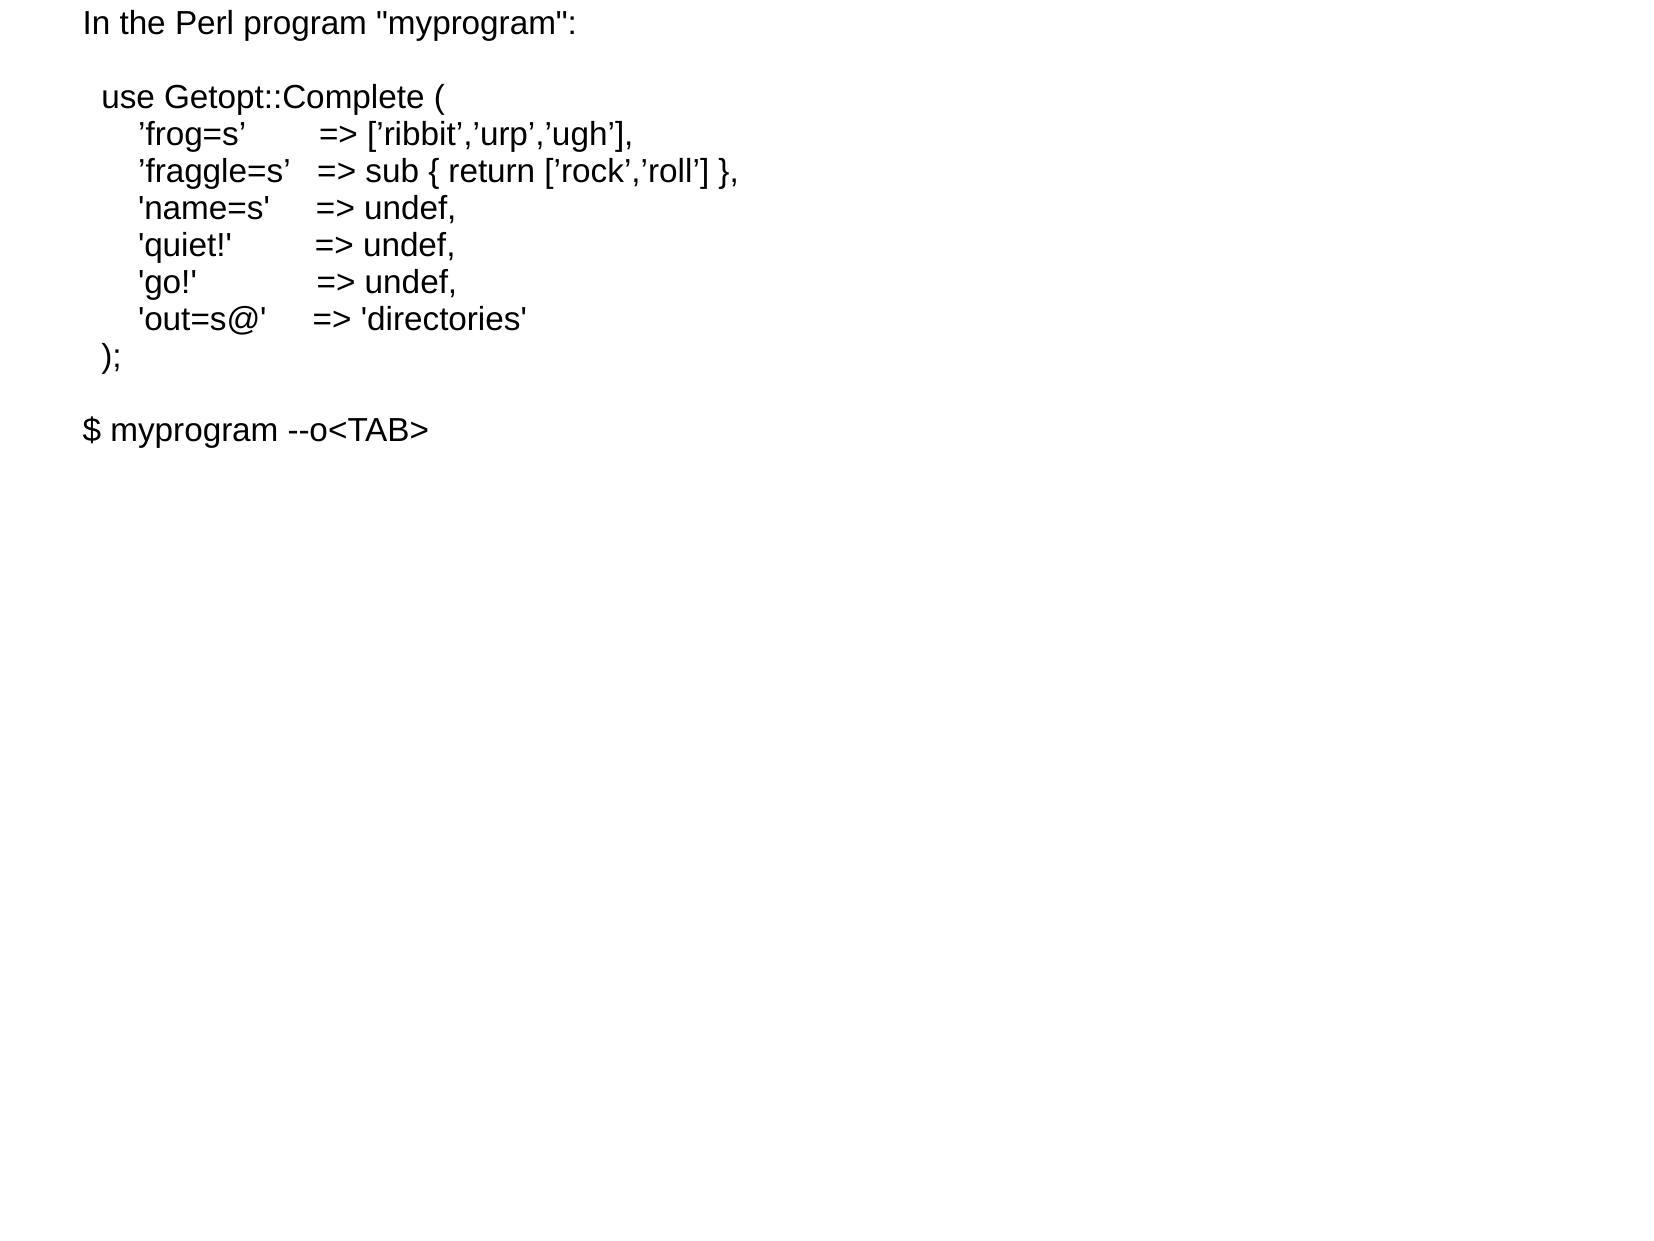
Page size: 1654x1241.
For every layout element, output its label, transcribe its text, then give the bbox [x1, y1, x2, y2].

subtitle In the Perl program "myprogram": use Getopt::Complete ( ’frog=s’ => [’ribbit’,’urp’,’ugh’], ’fraggle=s’ => sub { return [’rock’,’roll’] }, 'name=s' => undef, 'quiet!' => undef, 'go!' => undef, 'out=s@' => 'directories' ); $ myprogram --o<TAB> [82, 4, 1571, 1064]
